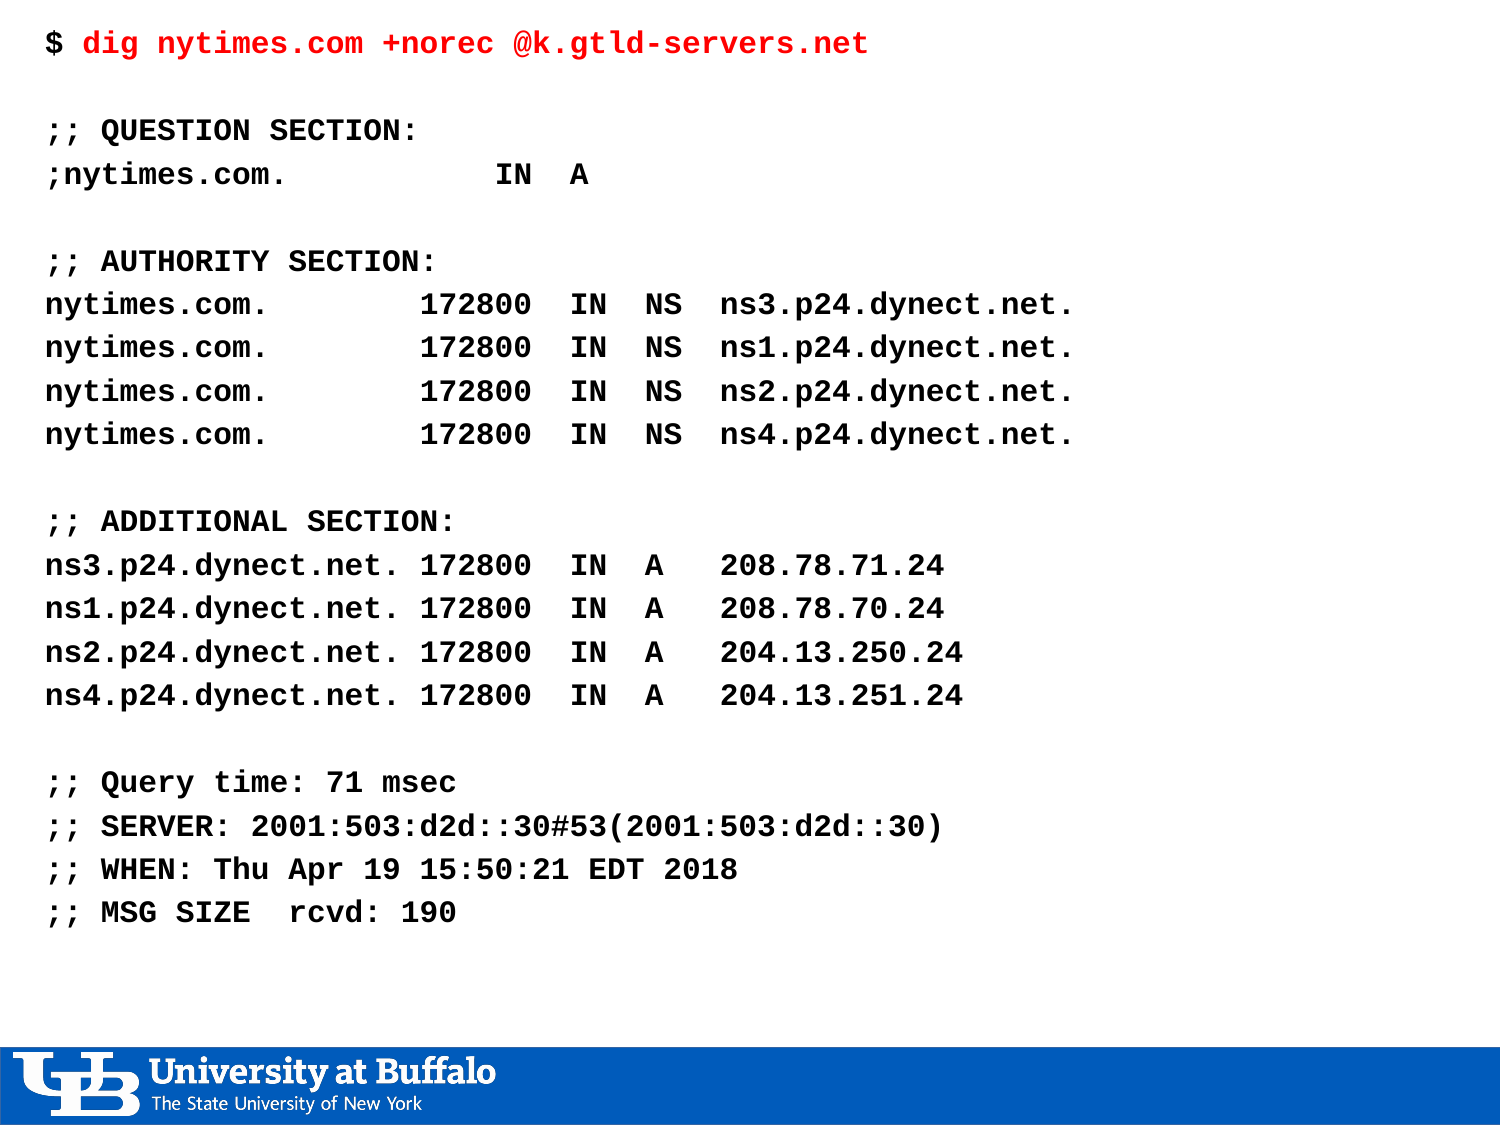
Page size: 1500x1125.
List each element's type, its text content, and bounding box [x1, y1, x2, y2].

text_box $ dig nytimes.com +norec @k.gtld-servers.net ;; QUESTION SECTION: ;nytimes.com. IN A ;; AUTHORITY SECTION: nytimes.com. 172800 IN NS ns3.p24.dynect.net. nytimes.com. 172800 IN NS ns1.p24.dynect.net. nytimes.com. 172800 IN NS ns2.p24.dynect.net. nytimes.com. 172800 IN NS ns4.p24.dynect.net. ;; ADDITIONAL SECTION: ns3.p24.dynect.net. 172800 IN A 208.78.71.24 ns1.p24.dynect.net. 172800 IN A 208.78.70.24 ns2.p24.dynect.net. 172800 IN A 204.13.250.24 ns4.p24.dynect.net. 172800 IN A 204.13.251.24 ;; Query time: 71 msec ;; SERVER: 2001:503:d2d::30#53(2001:503:d2d::30) ;; WHEN: Thu Apr 19 15:50:21 EDT 2018 ;; MSG SIZE rcvd: 190 [29, 15, 1405, 937]
picture [13, 1052, 496, 1116]
